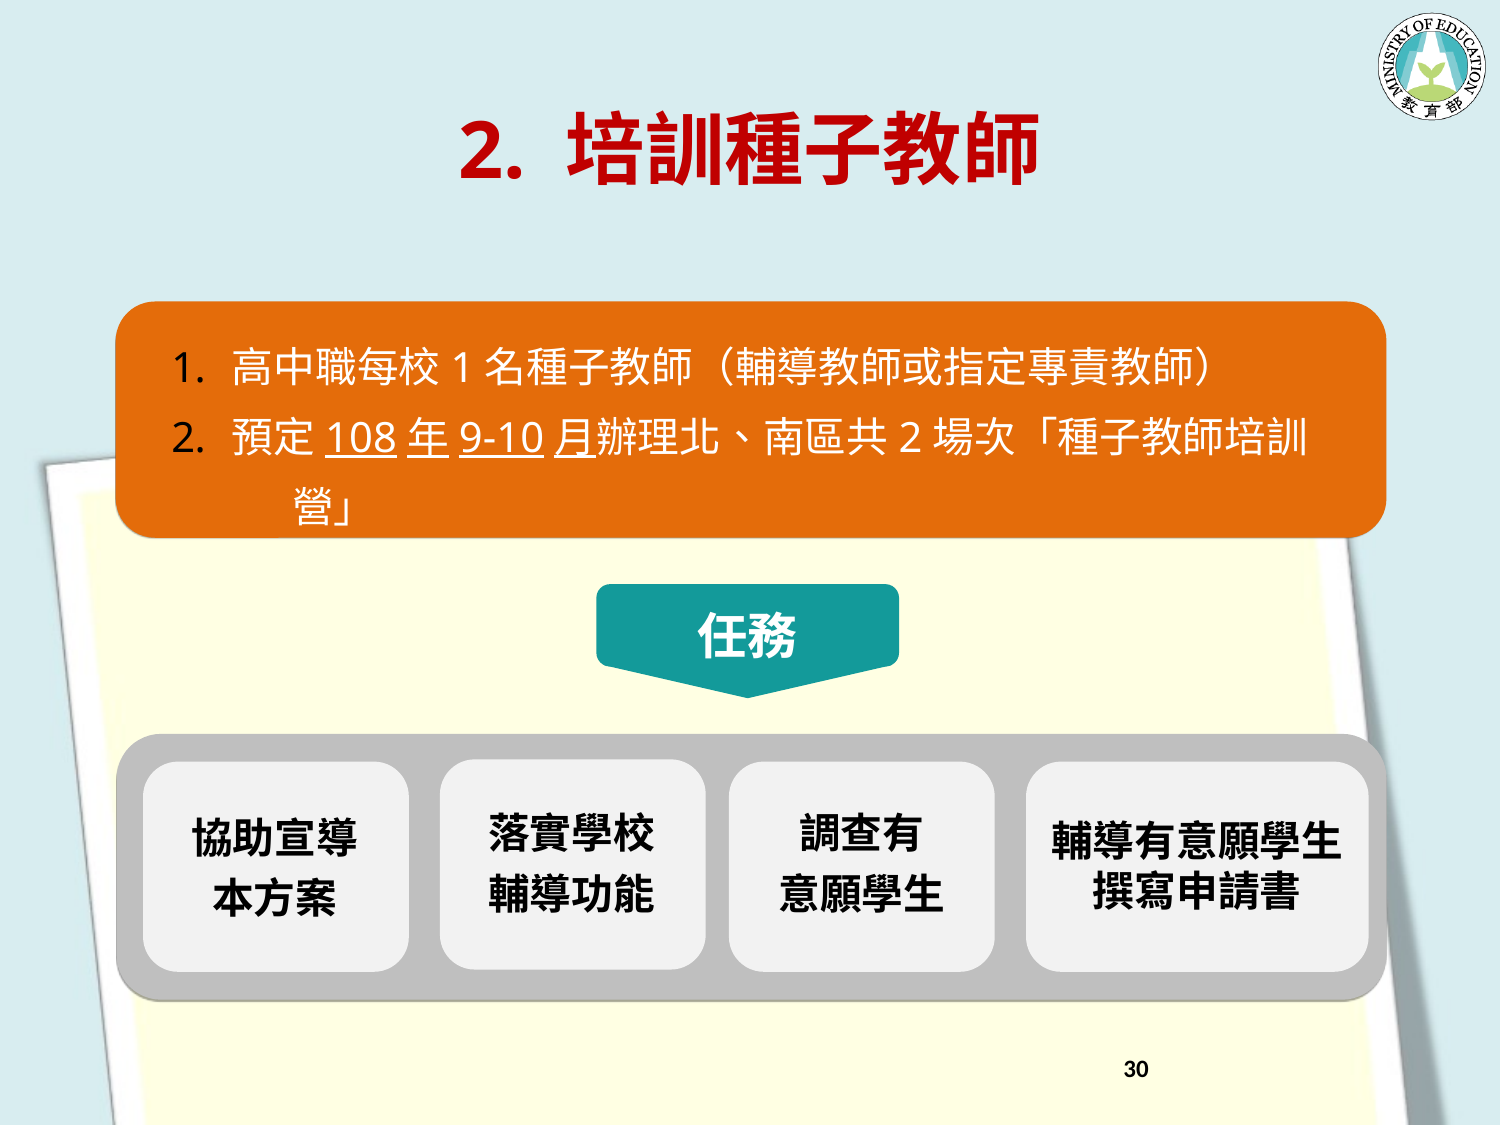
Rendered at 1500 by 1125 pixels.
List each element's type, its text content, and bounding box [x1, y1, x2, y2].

text_box 調查有 意願學生 [728, 785, 995, 940]
text_box 輔導有意願學生撰寫申請書 [1026, 783, 1369, 946]
text_box [633, 672, 862, 699]
picture [1374, 10, 1488, 123]
text_box [116, 733, 1387, 1000]
text_box 協助宣導 本方案 [141, 787, 409, 946]
text_box 任務 [596, 591, 899, 672]
text_box 落實學校 輔導功能 [438, 783, 705, 942]
text_box 30 [1108, 1037, 1459, 1098]
text_box 2. 培訓種子教師 [0, 92, 1500, 187]
text_box 高中職每校1名種子教師（輔導教師或指定專責教師） 預定108年9-10月辦理北、南區共2場次「種子教師培訓營」 [115, 301, 1387, 538]
text_box [598, 584, 898, 591]
